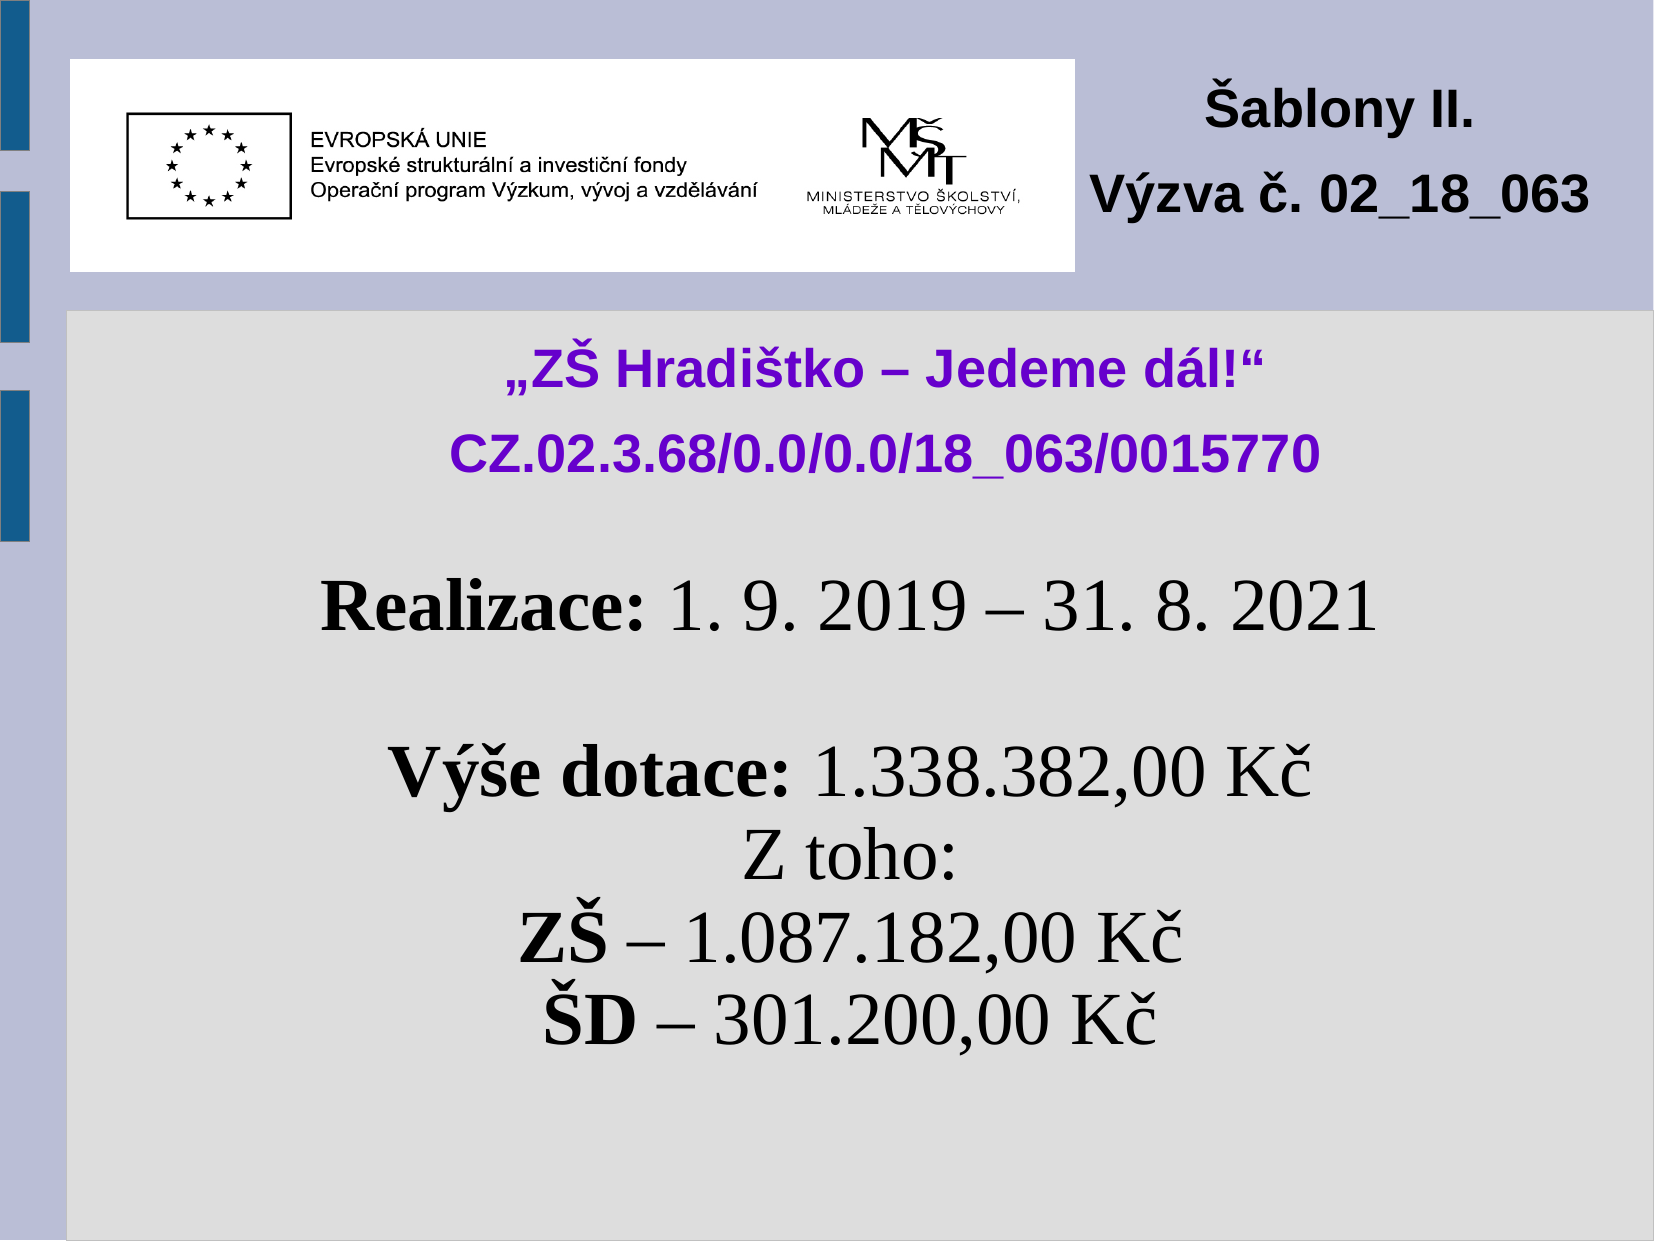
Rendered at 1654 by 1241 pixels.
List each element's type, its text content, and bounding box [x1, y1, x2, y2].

subtitle Realizace: 1. 9. 2019 – 31. 8. 2021 Výše dotace: 1.338.382,00 Kč Z toho: ZŠ – 1.087.182,00 Kč ŠD – 301.200,00 Kč [94, 417, 1607, 1193]
text_box „ZŠ Hradištko – Jedeme dál!“ CZ.02.3.68/0.0/0.0/18_063/0015770 [413, 330, 1359, 543]
text_box Šablony II. Výzva č. 02_18_063 [1039, 70, 1642, 283]
picture [70, 59, 1075, 272]
